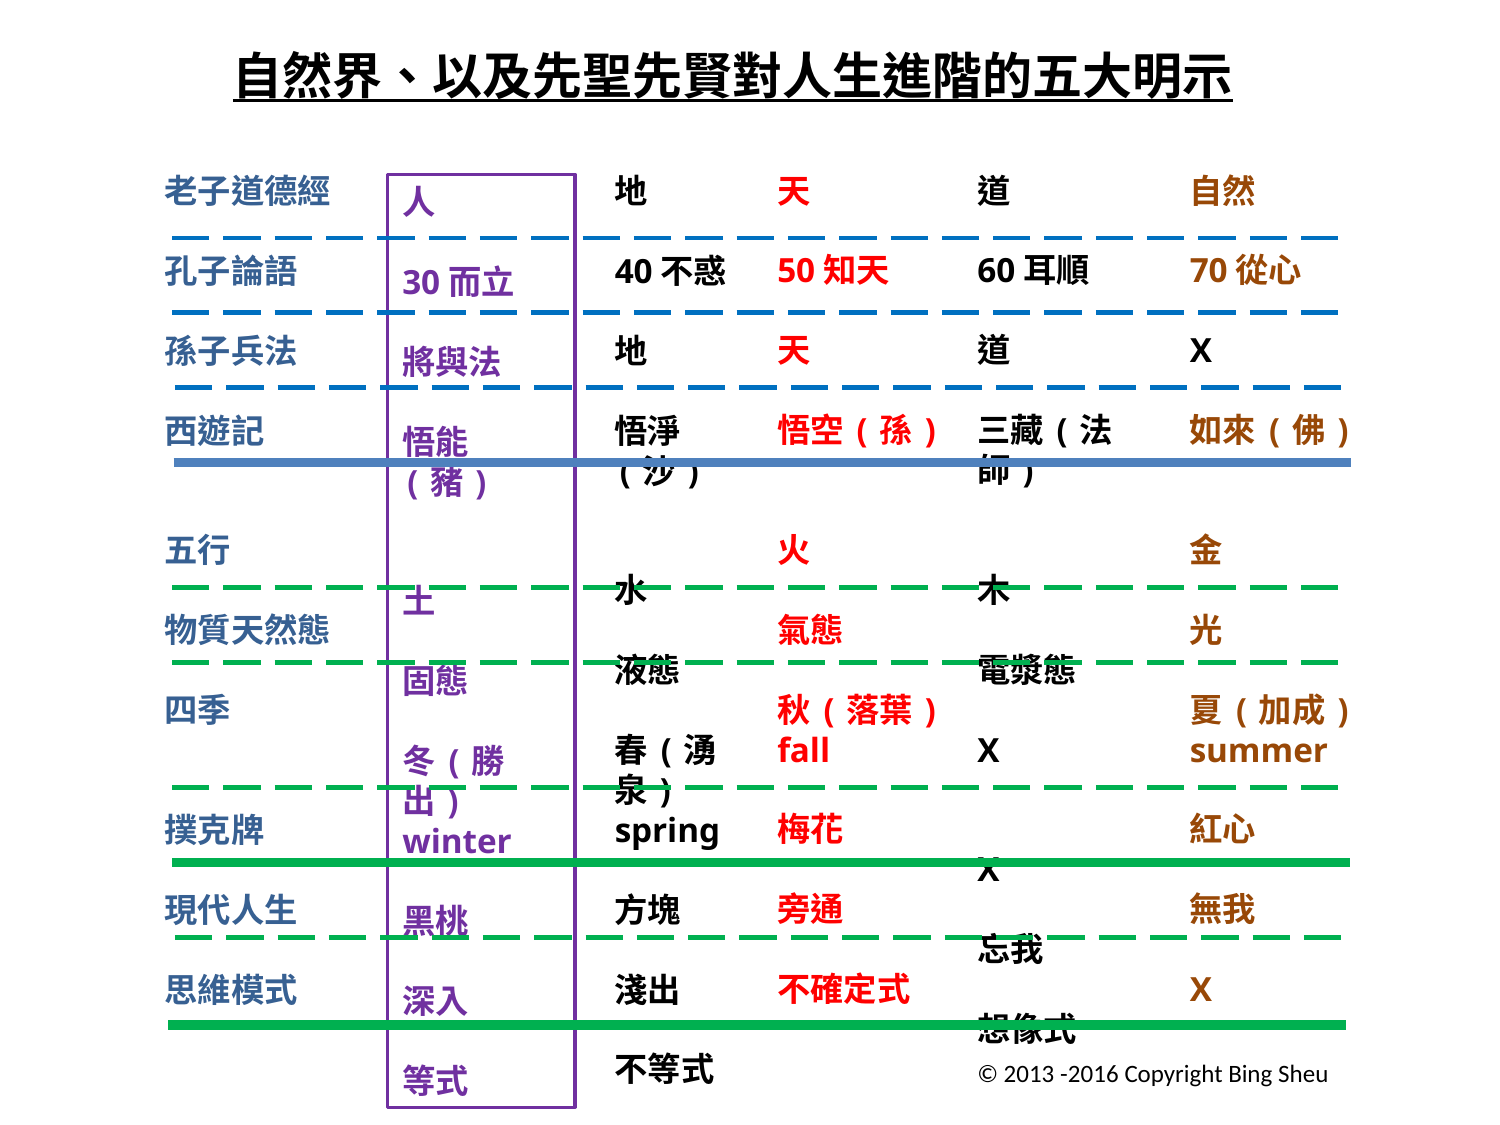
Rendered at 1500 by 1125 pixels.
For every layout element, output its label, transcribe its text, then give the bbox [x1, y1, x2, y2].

text_box 道 60耳順 道 三藏(法師) 木 電漿態 X X 忘我 想像式 [962, 162, 1150, 458]
text_box 人 30而立 將與法 悟能(豬) 土 固態 冬(勝出) winter 黑桃 深入 等式 [387, 867, 575, 1020]
text_box 地 40不惑 地 悟淨(沙) 水 液態 春(湧泉) spring 方塊 淺出 不等式 [599, 162, 762, 458]
text_box 人 30而立 將與法 悟能(豬) 土 固態 冬(勝出) winter 黑桃 深入 等式 [387, 1030, 575, 1108]
text_box 自然 70從心 X 如來(佛) 金 光 夏(加成) summer 紅心 無我 X [1175, 162, 1375, 1016]
text_box 天 50知天 天 悟空(孫) 火 氣態 秋(落葉) fall 梅花 旁通 不確定式 [762, 467, 962, 858]
text_box 地 40不惑 地 悟淨(沙) 水 液態 春(湧泉) spring 方塊 淺出 不等式 [599, 467, 762, 858]
text_box 老子道德經 孔子論語 孫子兵法 西遊記 五行 物質天然態 四季 撲克牌 現代人生 思維模式 [149, 162, 363, 1017]
text_box 道 60耳順 道 三藏(法師) 木 電漿態 X X 忘我 想像式 [962, 867, 1150, 1020]
text_box 地 40不惑 地 悟淨(沙) 水 液態 春(湧泉) spring 方塊 淺出 不等式 [599, 867, 763, 1020]
text_box 道 60耳順 道 三藏(法師) 木 電漿態 X X 忘我 想像式 [962, 1030, 1150, 1050]
text_box 天 50知天 天 悟空(孫) 火 氣態 秋(落葉) fall 梅花 旁通 不確定式 [762, 867, 962, 1016]
text_box 人 30而立 將與法 悟能(豬) 土 固態 冬(勝出) winter 黑桃 深入 等式 [387, 467, 575, 858]
text_box © 2013 -2016 Copyright Bing Sheu [962, 1050, 1388, 1095]
text_box 道 60耳順 道 三藏(法師) 木 電漿態 X X 忘我 想像式 [962, 467, 1150, 858]
text_box 天 50知天 天 悟空(孫) 火 氣態 秋(落葉) fall 梅花 旁通 不確定式 [762, 162, 962, 458]
text_box 人 30而立 將與法 悟能(豬) 土 固態 冬(勝出) winter 黑桃 深入 等式 [387, 174, 575, 458]
text_box 地 40不惑 地 悟淨(沙) 水 液態 春(湧泉) spring 方塊 淺出 不等式 [599, 1030, 763, 1096]
text_box 自然界、以及先聖先賢對人生進階的五大明示 [218, 37, 1350, 113]
